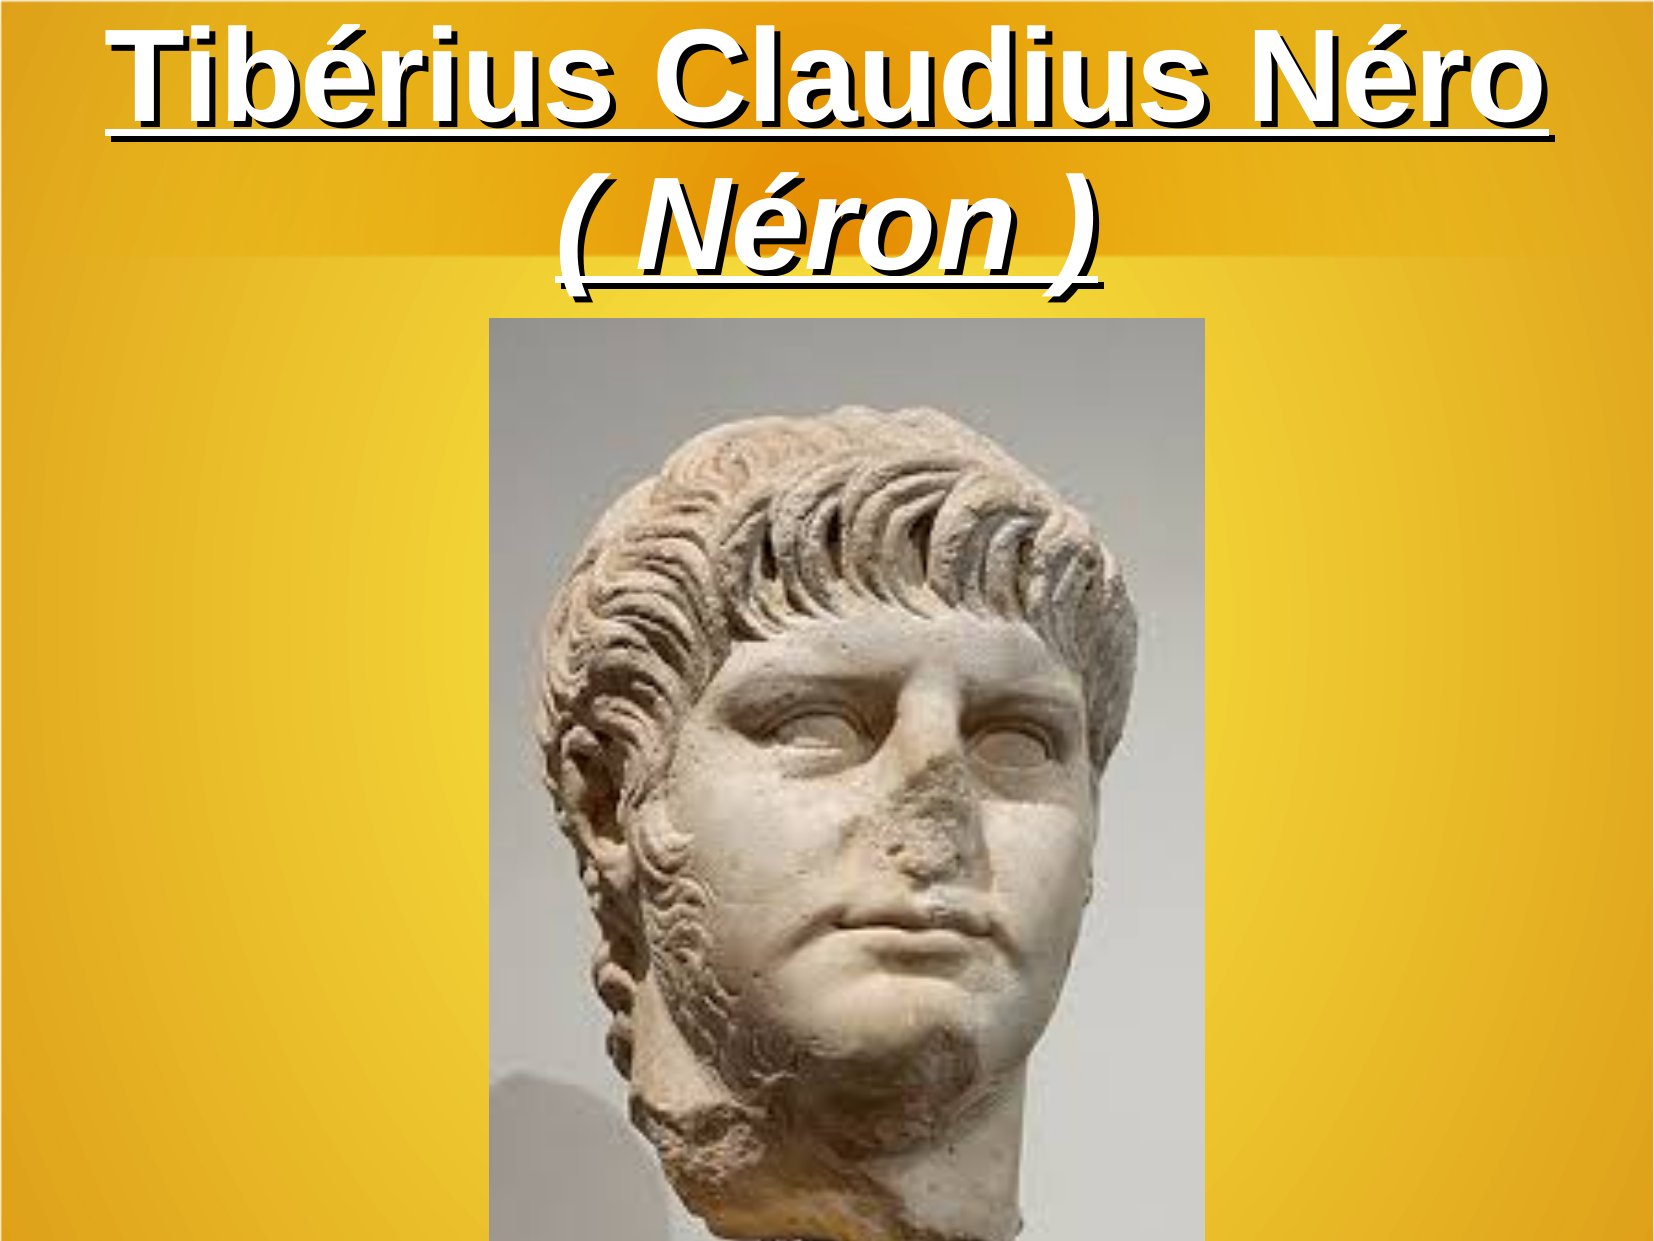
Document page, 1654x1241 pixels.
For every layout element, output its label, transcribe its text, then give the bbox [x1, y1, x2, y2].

title Tibérius Claudius Néro ( Néron ) [82, 2, 1571, 298]
picture [0, 0, 1654, 1241]
